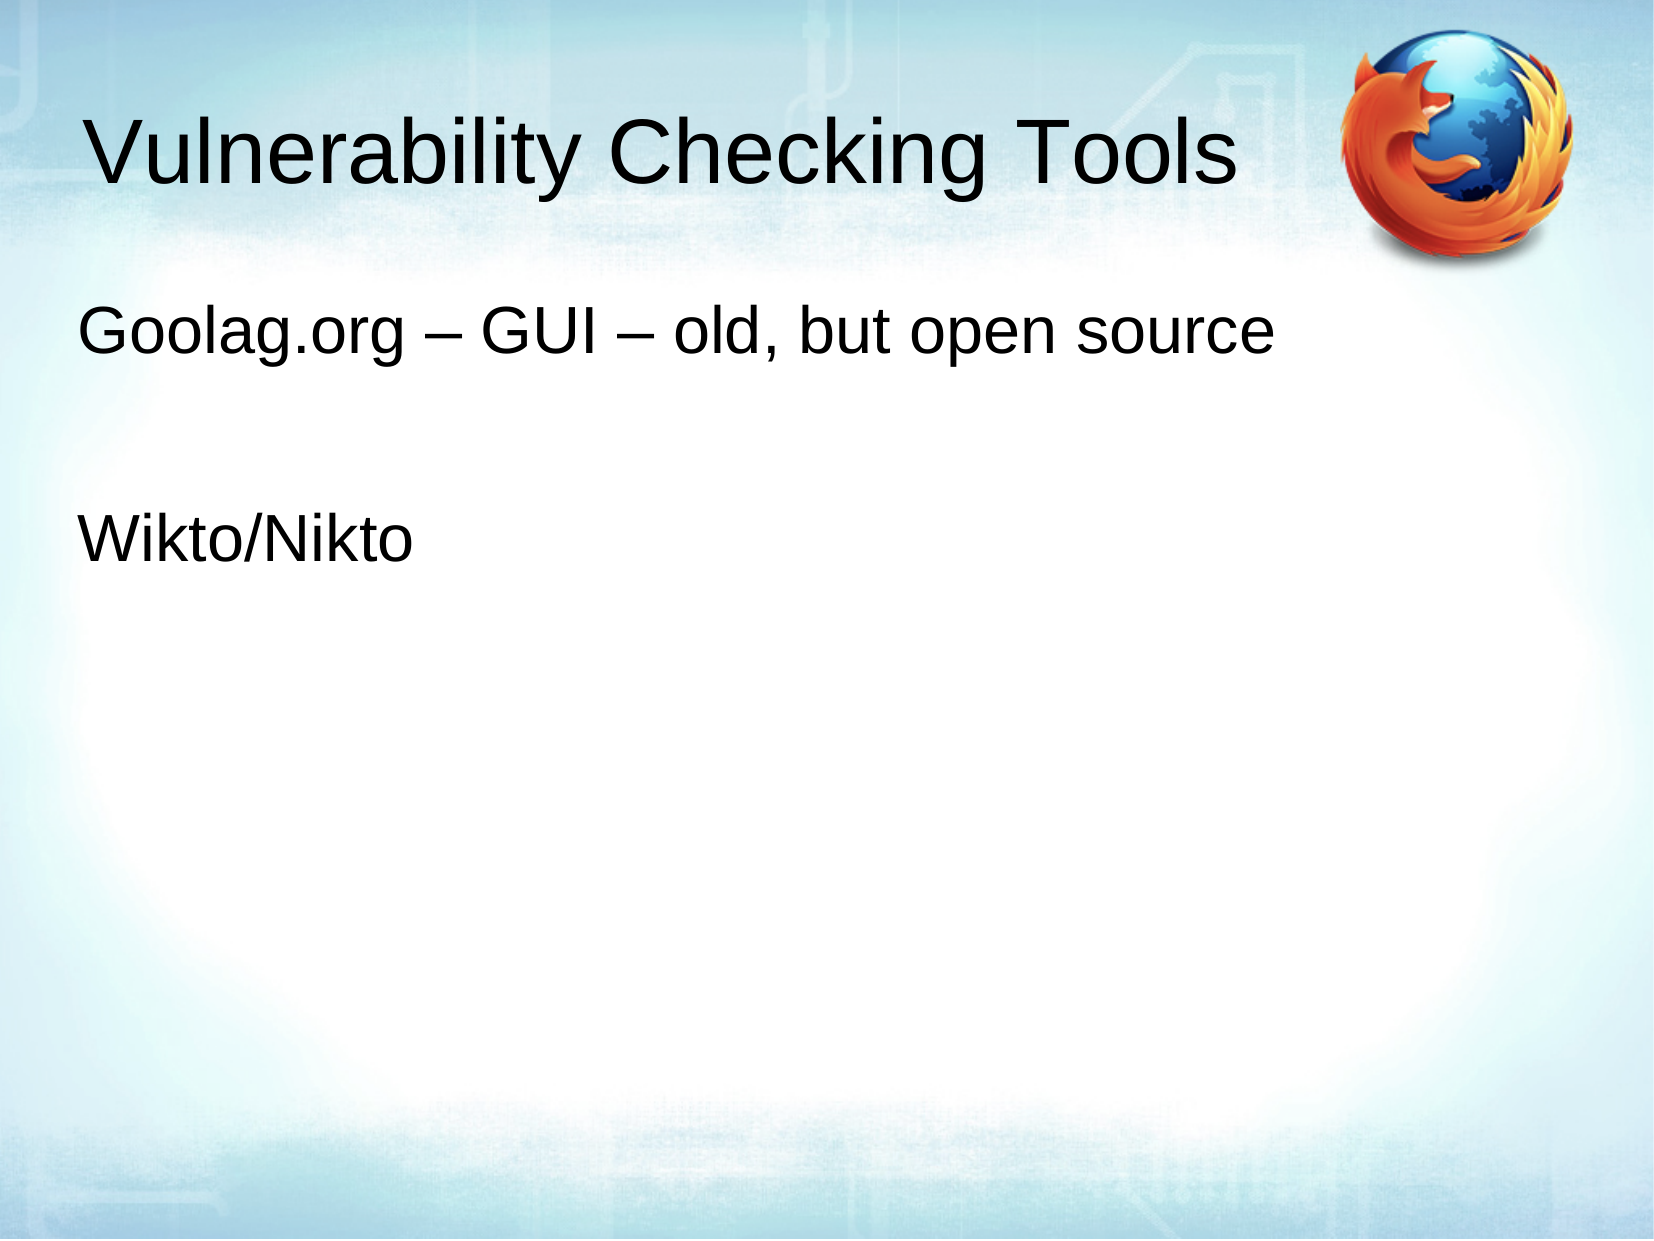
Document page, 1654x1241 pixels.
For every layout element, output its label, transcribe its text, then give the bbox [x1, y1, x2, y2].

title Vulnerability Checking Tools [82, 56, 1571, 250]
list Goolag.org – GUI – old, but open source Wikto/Nikto [77, 289, 1566, 774]
picture [0, 0, 1654, 1239]
